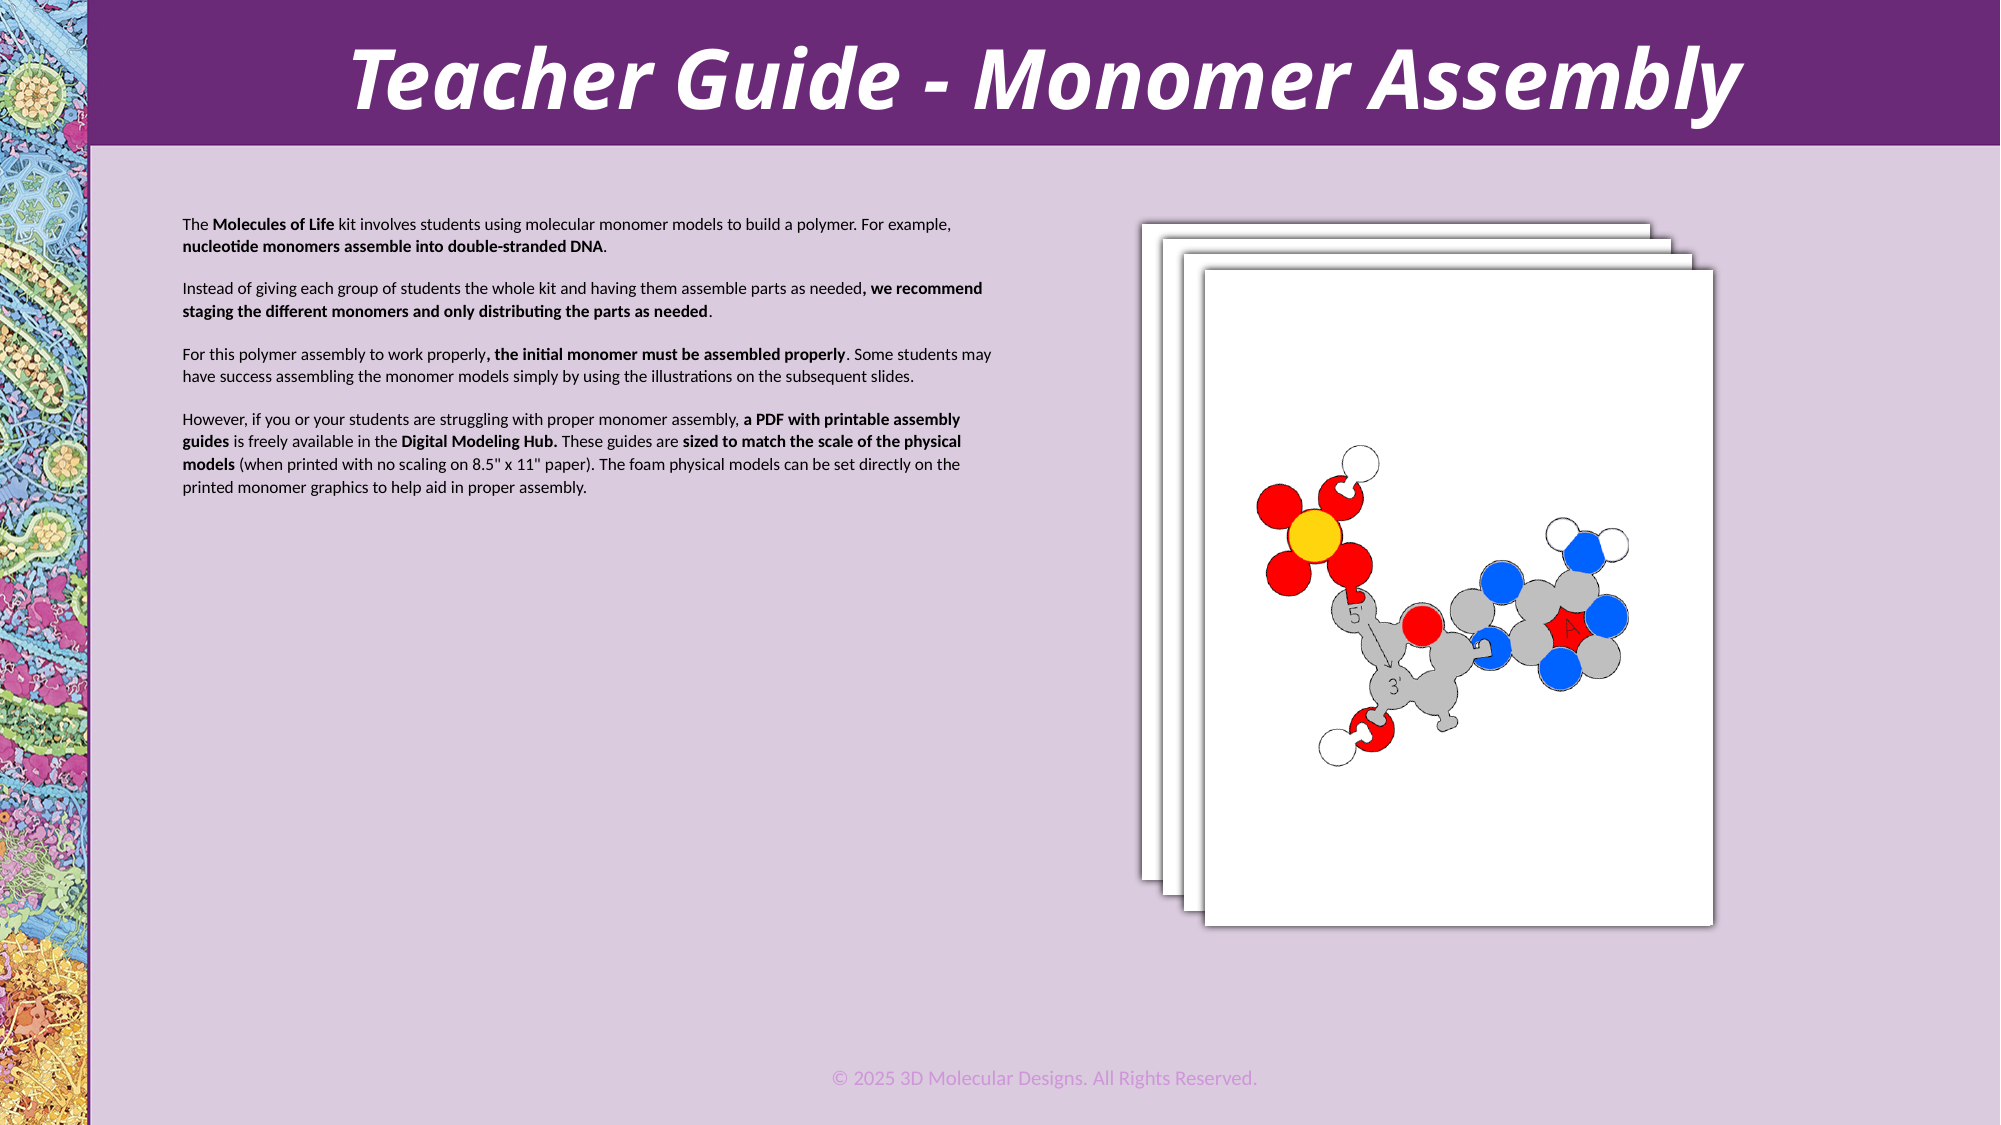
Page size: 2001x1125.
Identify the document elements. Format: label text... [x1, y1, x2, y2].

list The Molecules of Life kit involves students using molecular monomer models to build a polymer. For example, nucleotide monomers assemble into double-stranded DNA. Instead of giving each group of students the whole kit and having them assemble parts as needed, we recommend staging the different monomers and only distributing the parts as needed. For this polymer assembly to work properly, the initial monomer must be assembled properly. Some students may have success assembling the monomer models simply by using the illustrations on the subsequent slides. However, if you or your students are struggling with proper monomer assembly, a PDF with printable assembly guides is freely available in the Digital Modeling Hub. These guides are sized to match the scale of the physical models (when printed with no scaling on 8.5" x 11" paper). The foam physical models can be set directly on the printed monomer graphics to help aid in proper assembly. [153, 203, 1026, 1019]
title Teacher Guide - Monomer Assembly [116, 29, 1973, 126]
picture [1121, 203, 1742, 958]
